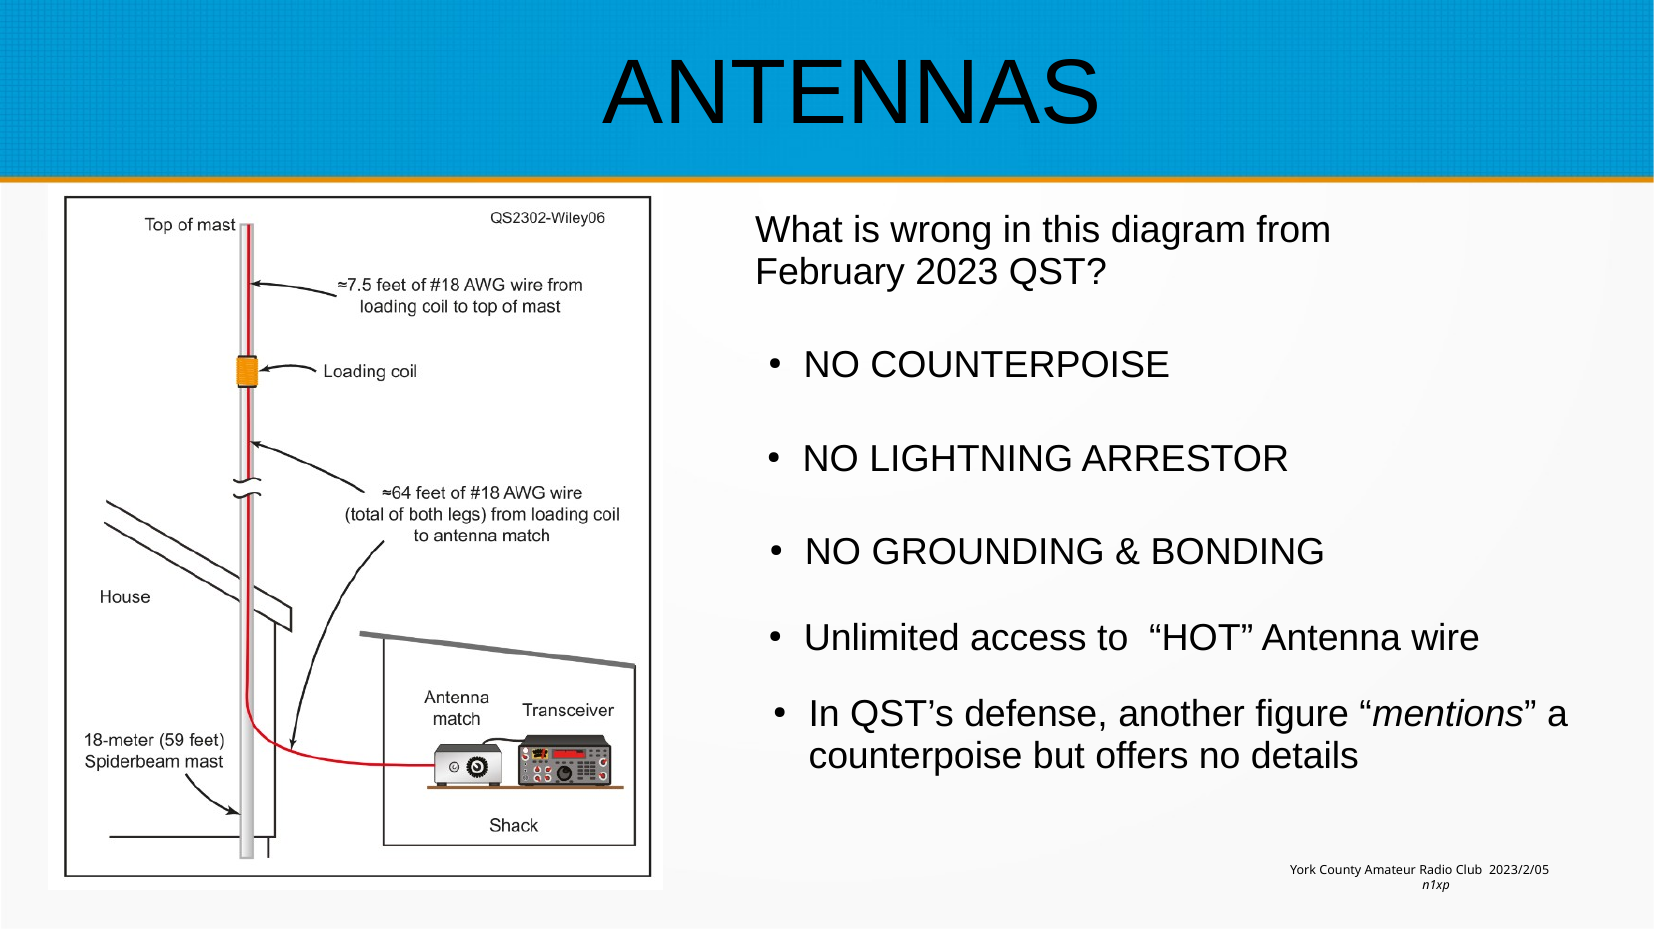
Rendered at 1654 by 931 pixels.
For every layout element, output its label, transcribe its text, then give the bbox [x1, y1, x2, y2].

text_box ANTENNAS [230, 33, 1475, 151]
text_box York County Amateur Radio Club 2023/2/05 n1xp [1284, 856, 1588, 897]
text_box NO LIGHTNING ARRESTOR [752, 430, 1460, 488]
text_box NO COUNTERPOISE [753, 336, 1461, 394]
text_box Unlimited access to “HOT” Antenna wire [753, 609, 1531, 709]
picture [0, 175, 1654, 931]
text_box What is wrong in this diagram from February 2023 QST? [740, 200, 1404, 300]
text_box NO GROUNDING & BONDING [754, 522, 1462, 580]
text_box In QST’s defense, another figure “mentions” a counterpoise but offers no details [758, 685, 1609, 784]
